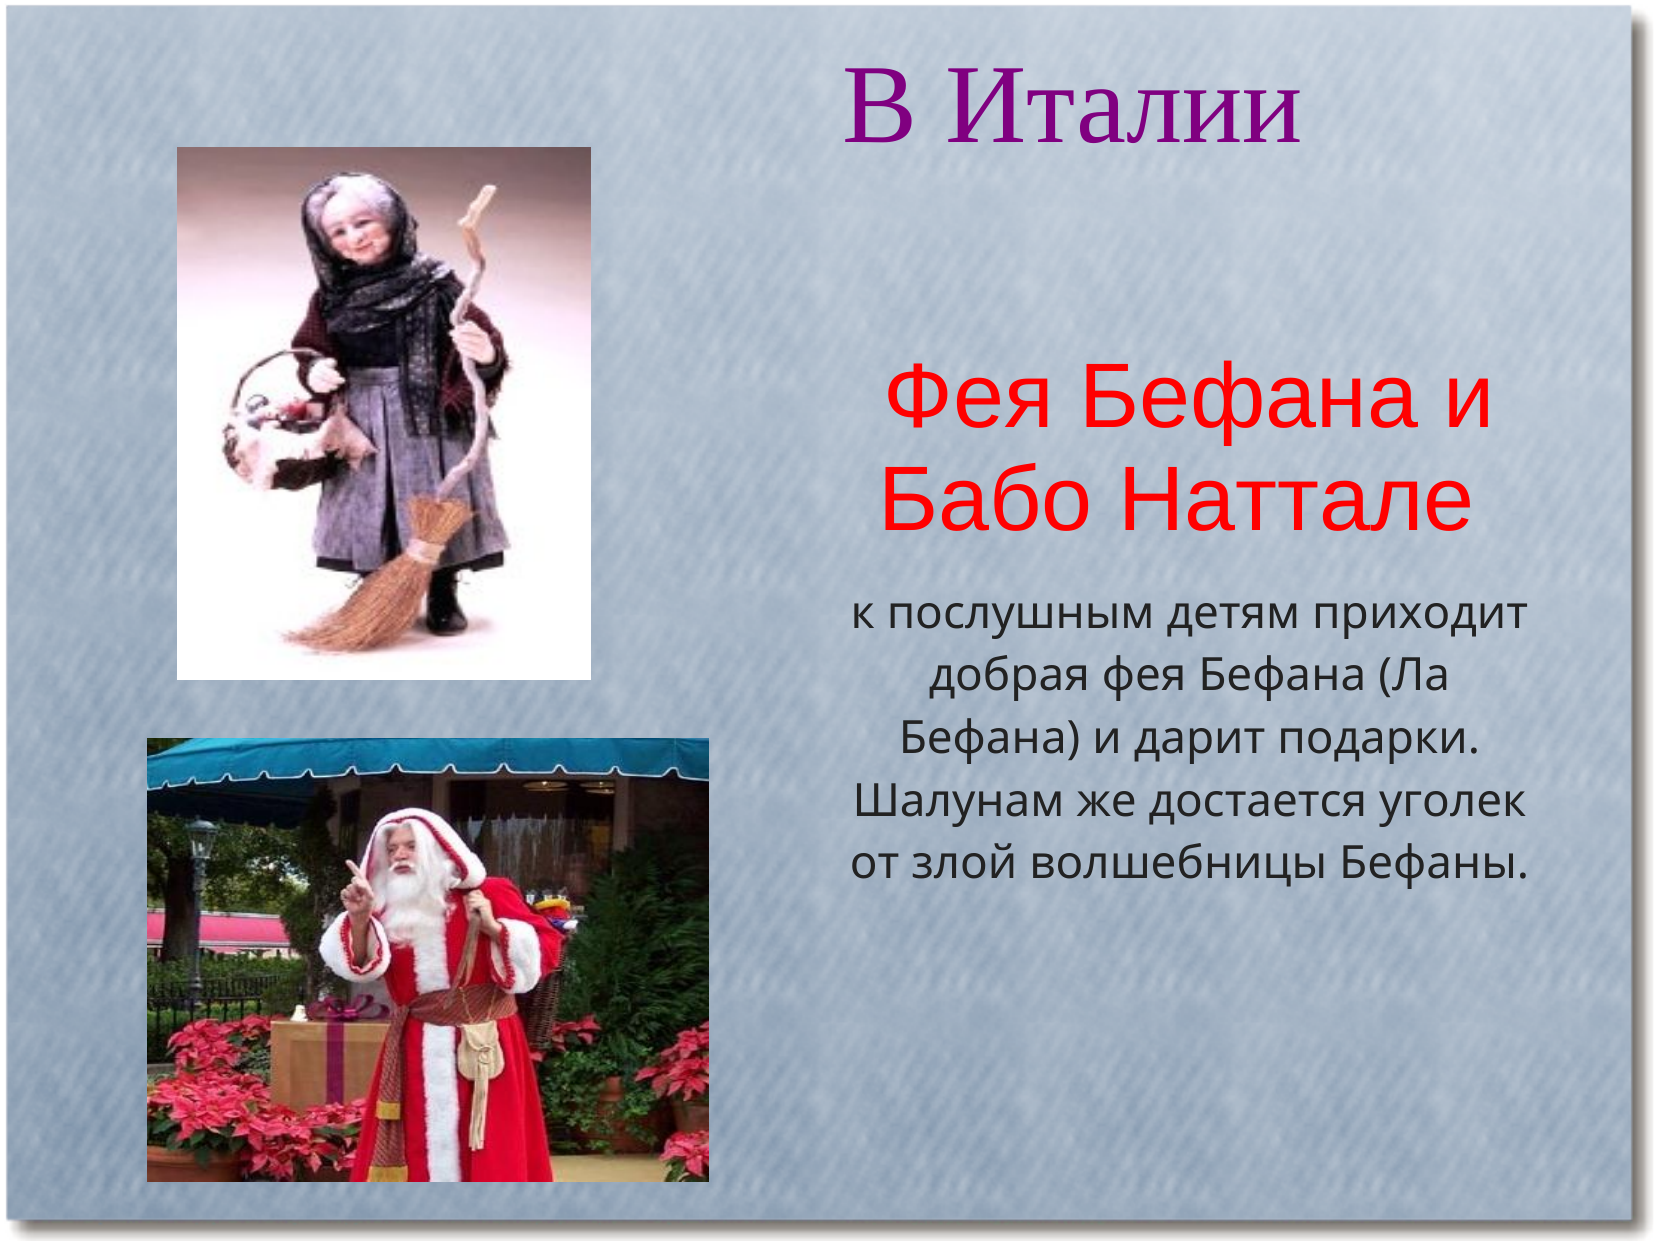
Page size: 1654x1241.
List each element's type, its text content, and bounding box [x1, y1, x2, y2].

list Фея Бефана и Бабо Наттале к послушным детям приходит добрая фея Бефана (Ла Бефана) и дарит подарки. Шалунам же достается уголек от злой волшебницы Бефаны. [845, 344, 1535, 1127]
picture [0, 0, 1654, 1241]
title В Италии [93, 42, 1506, 282]
